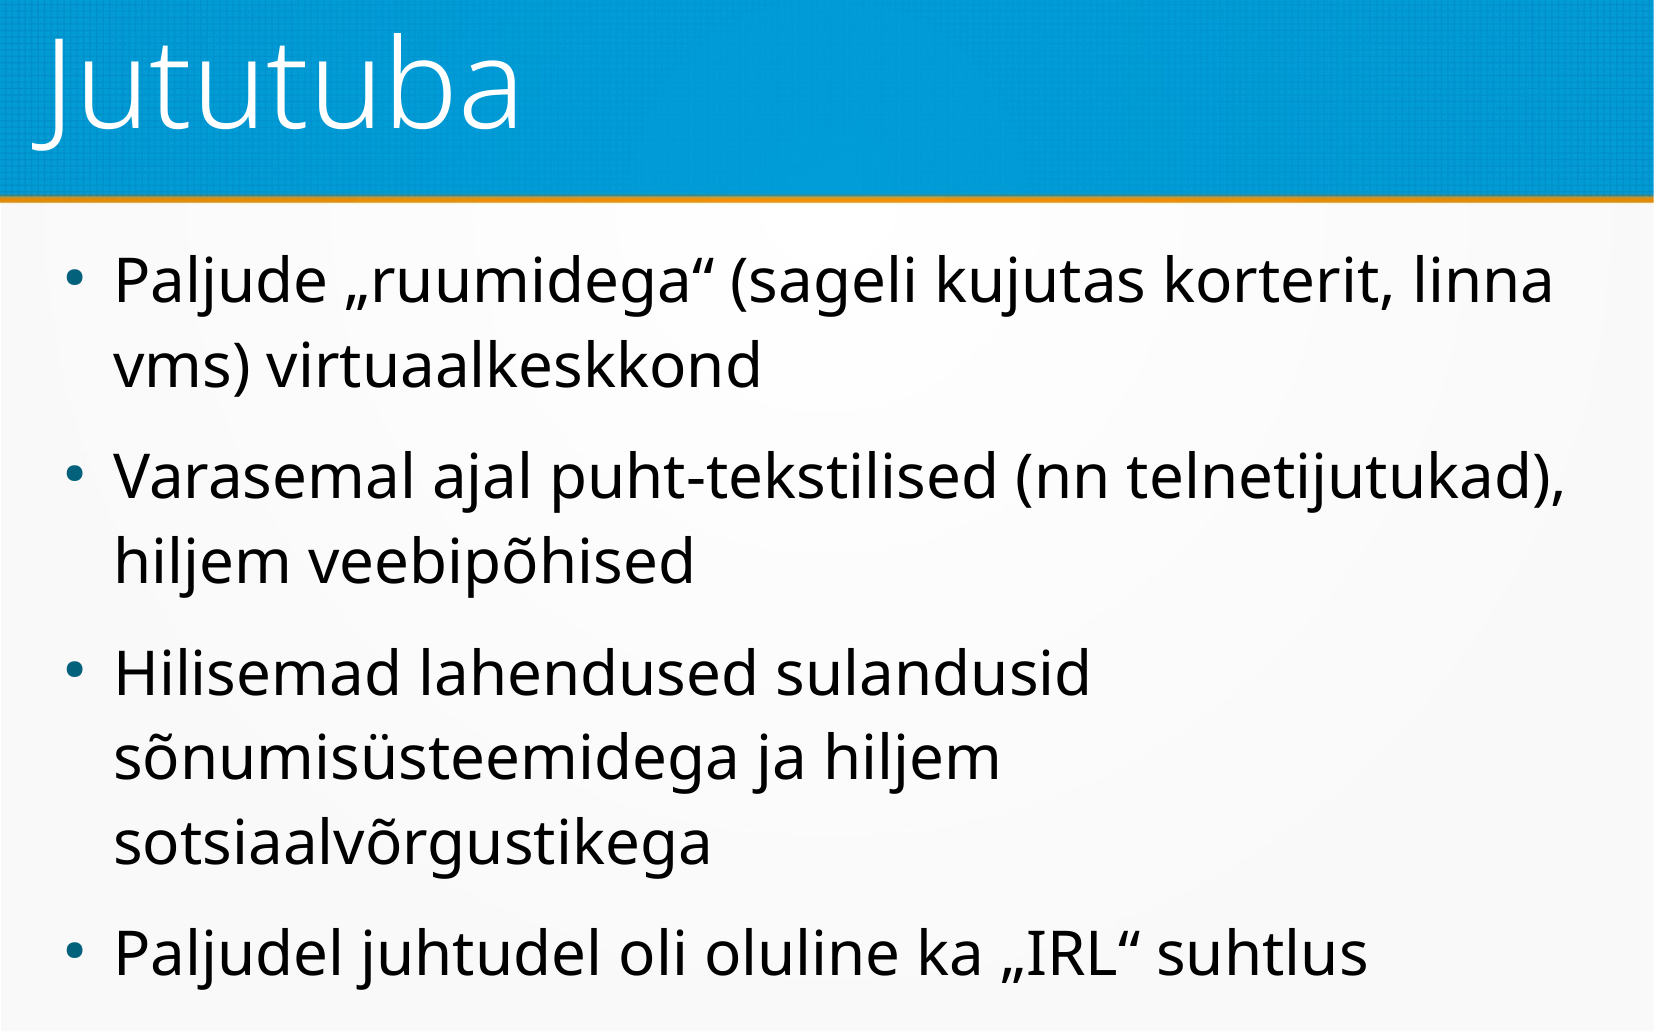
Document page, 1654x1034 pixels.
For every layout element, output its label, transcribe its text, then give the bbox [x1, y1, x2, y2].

title Jututuba [43, 0, 1619, 166]
picture [0, 195, 1654, 1034]
list Paljude „ruumidega“ (sageli kujutas korterit, linna vms) virtuaalkeskkond Varasemal ajal puht-tekstilised (nn telnetijutukad), hiljem veebipõhised Hilisemad lahendused sulandusid sõnumisüsteemidega ja hiljem sotsiaalvõrgustikega Paljudel juhtudel oli oluline ka „IRL“ suhtlus [47, 236, 1607, 1002]
